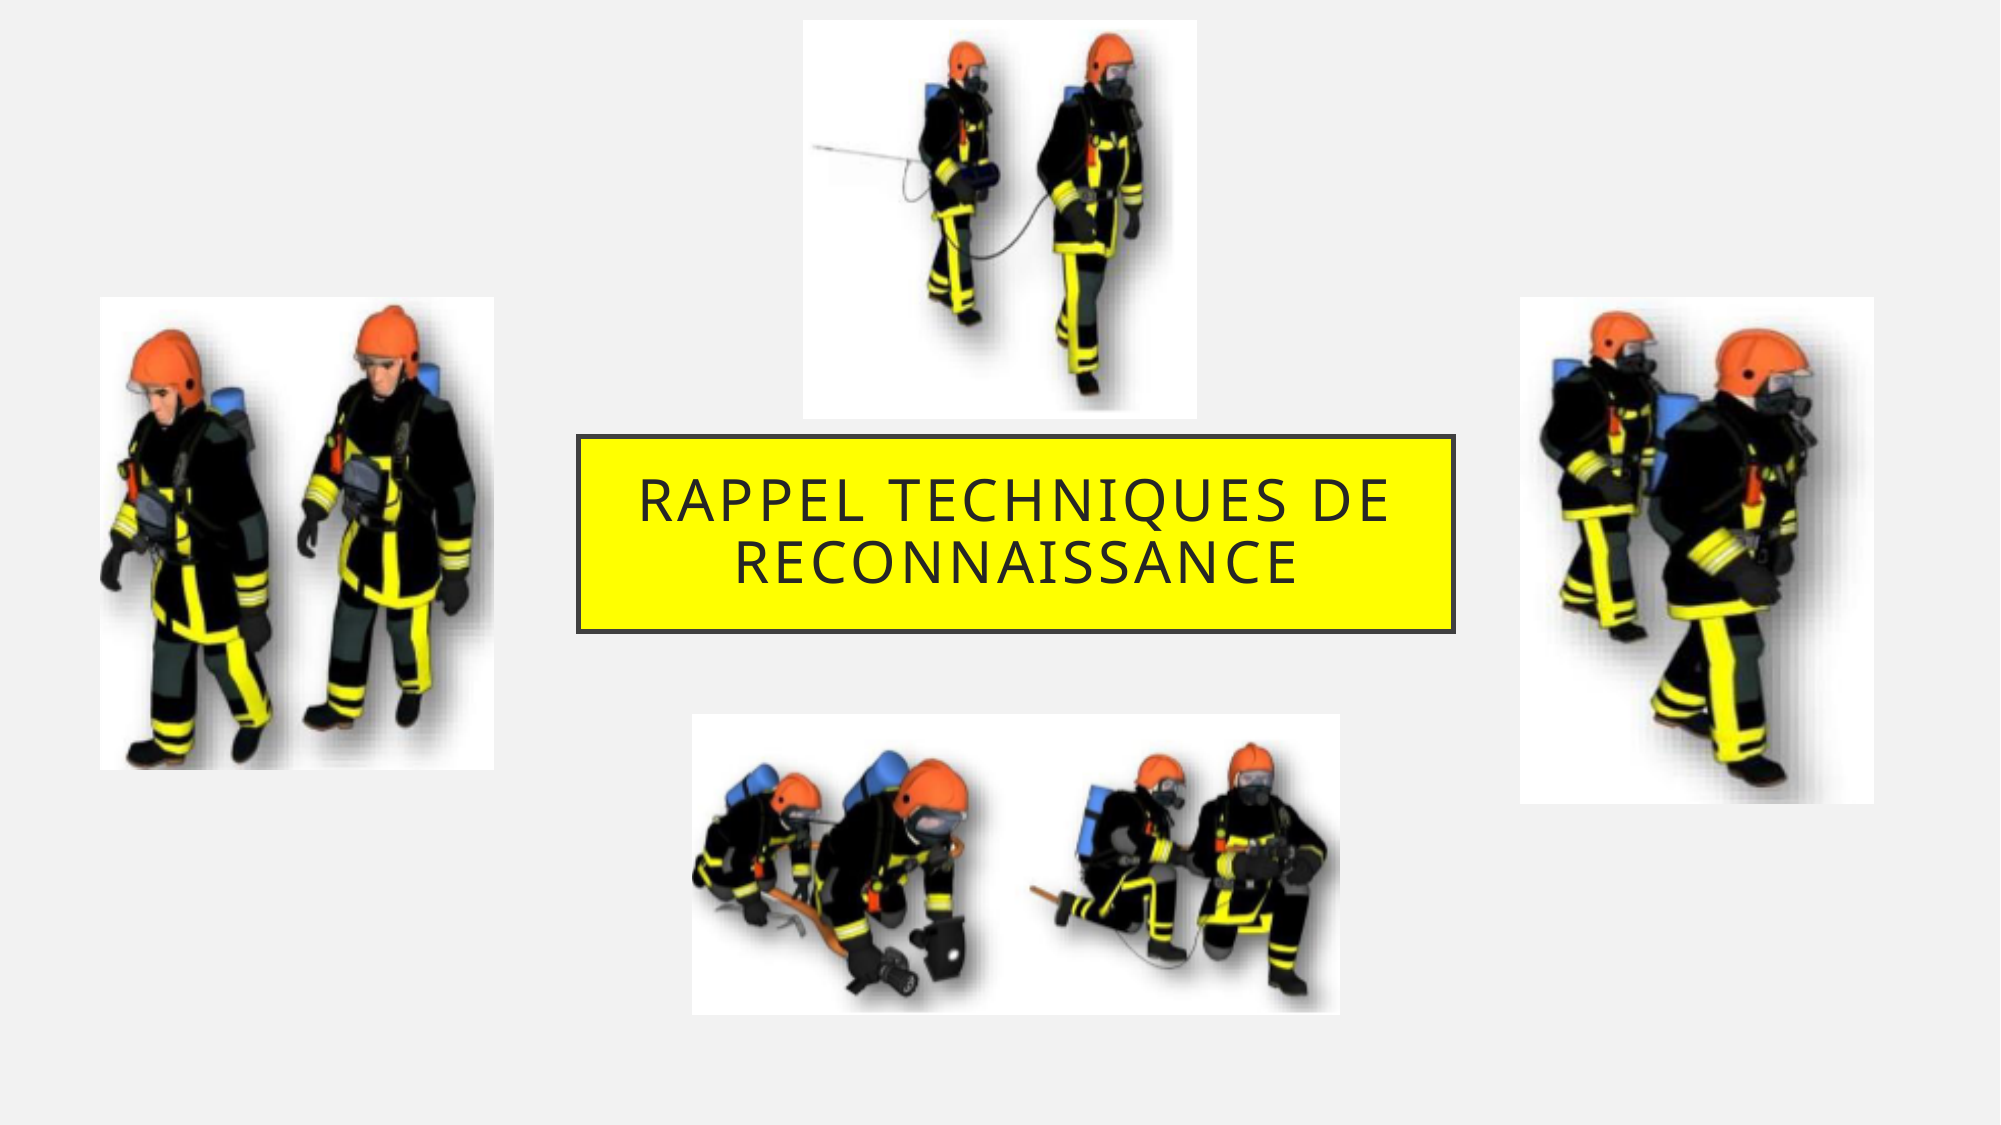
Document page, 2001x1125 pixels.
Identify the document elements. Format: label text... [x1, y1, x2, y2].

title Rappel TECHNIQUES DE RECONNAISSANCE [578, 436, 1454, 632]
picture [1520, 297, 1874, 804]
picture [692, 714, 1340, 1015]
picture [100, 297, 494, 770]
picture [803, 20, 1197, 419]
